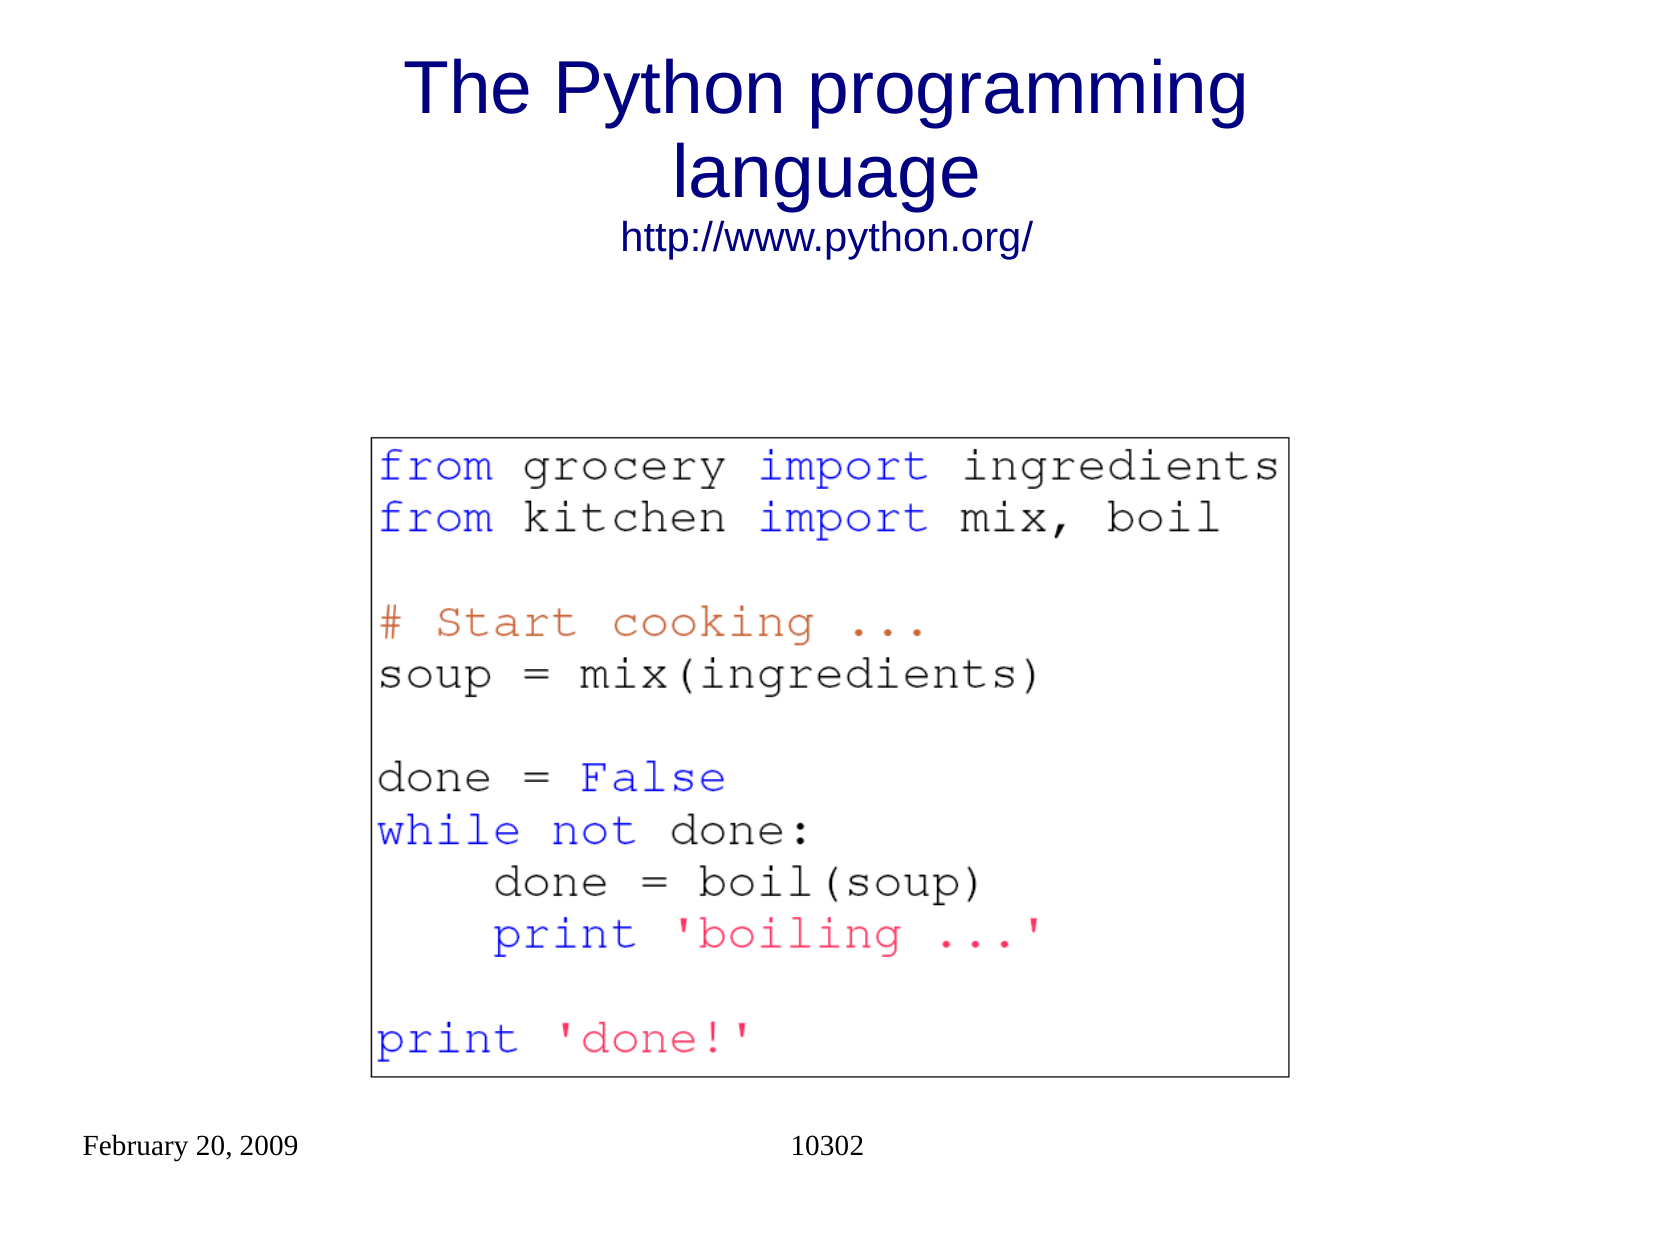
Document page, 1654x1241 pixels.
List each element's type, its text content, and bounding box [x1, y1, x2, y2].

picture [355, 424, 1299, 1087]
title The Python programming language http://www.python.org/ [82, 17, 1571, 289]
